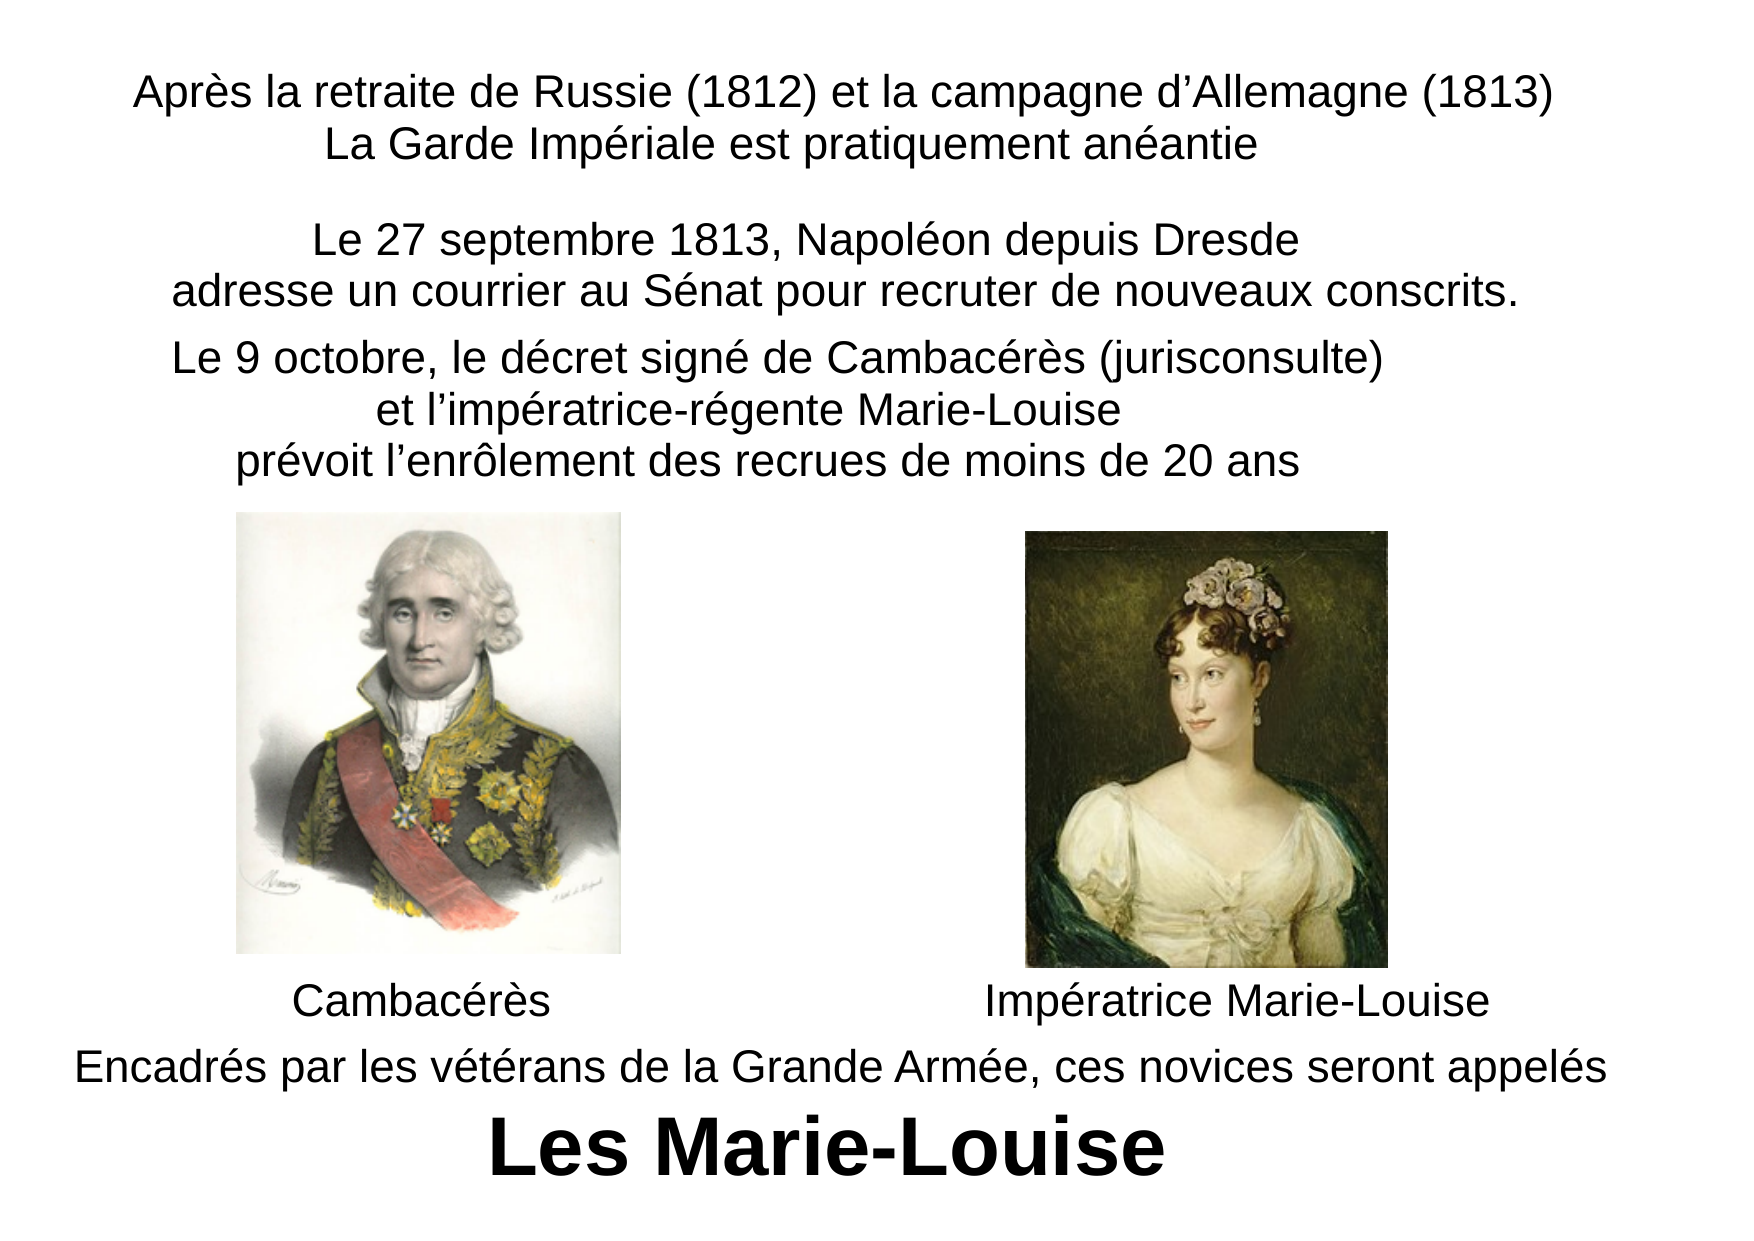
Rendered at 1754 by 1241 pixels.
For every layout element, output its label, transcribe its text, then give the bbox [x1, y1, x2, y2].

picture [1025, 531, 1388, 967]
text_box Cambacérès [276, 967, 567, 1033]
text_box Après la retraite de Russie (1812) et la campagne d’Allemagne (1813) La Garde Impériale est pratiquement anéantie [118, 59, 1570, 177]
text_box Le 27 septembre 1813, Napoléon depuis Dresde adresse un courrier au Sénat pour recruter de nouveaux conscrits. [156, 206, 1536, 325]
text_box Le 9 octobre, le décret signé de Cambacérès (jurisconsulte) et l’impératrice-régente Marie-Louise prévoit l’enrôlement des recrues de moins de 20 ans [156, 324, 1427, 494]
text_box Les Marie-Louise [472, 1092, 1182, 1201]
text_box Encadrés par les vétérans de la Grande Armée, ces novices seront appelés [59, 1033, 1684, 1123]
picture [236, 512, 621, 954]
text_box Impératrice Marie-Louise [969, 967, 1506, 1033]
